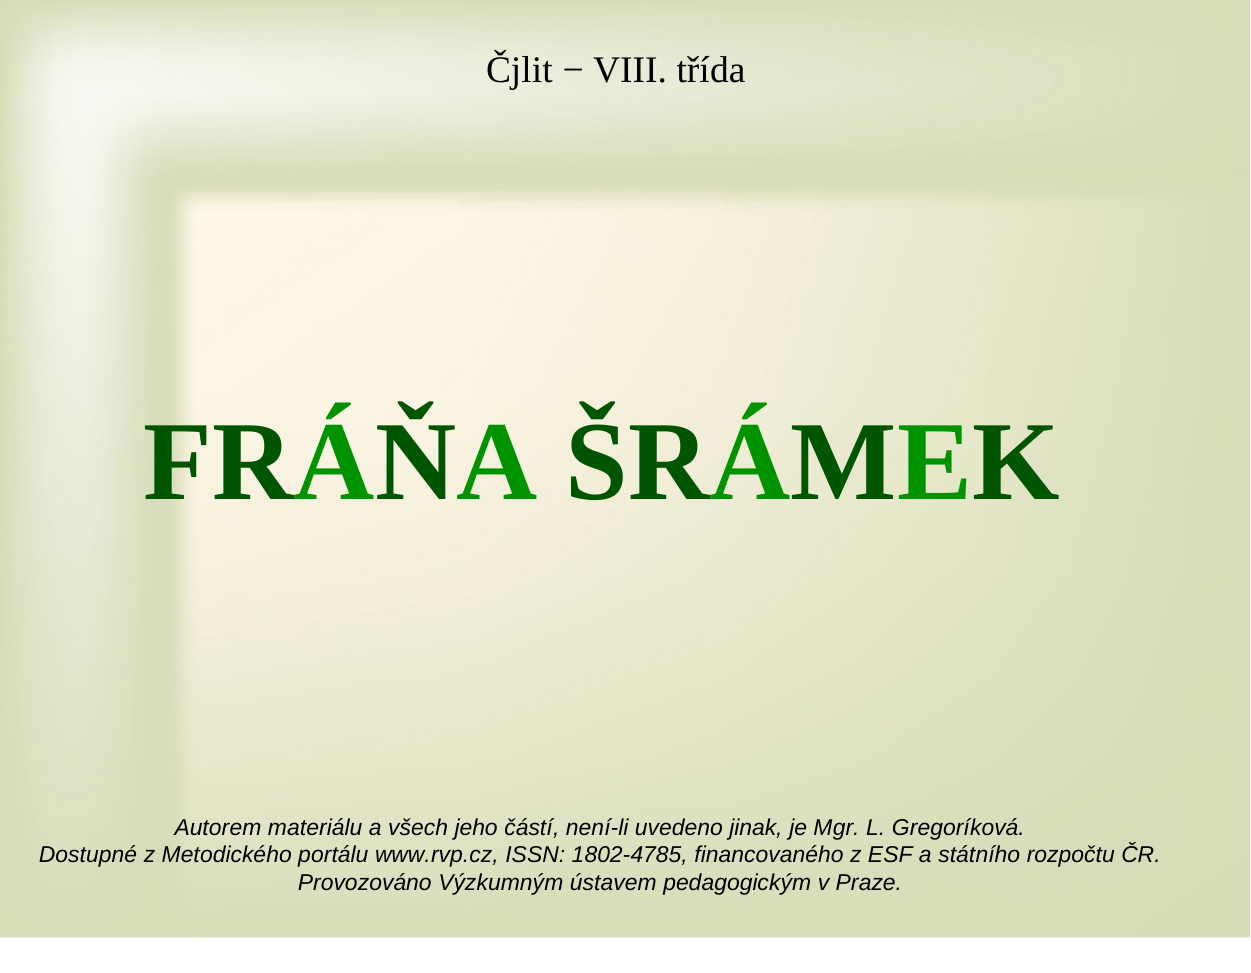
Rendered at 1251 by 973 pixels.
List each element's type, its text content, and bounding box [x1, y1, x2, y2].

text_box FRÁŇA ŠRÁMEK [128, 379, 1178, 531]
text_box Čjlit − VIII. třída [471, 36, 768, 98]
picture [0, 0, 1251, 972]
text_box Autorem materiálu a všech jeho částí, není-li uvedeno jinak, je Mgr. L. Gregoríková. Dostupné z Metodického portálu www.rvp.cz, ISSN: 1802-4785, financovaného z ESF a státního rozpočtu ČR. Provozováno Výzkumným ústavem pedagogickým v Praze. [0, 804, 1250, 935]
